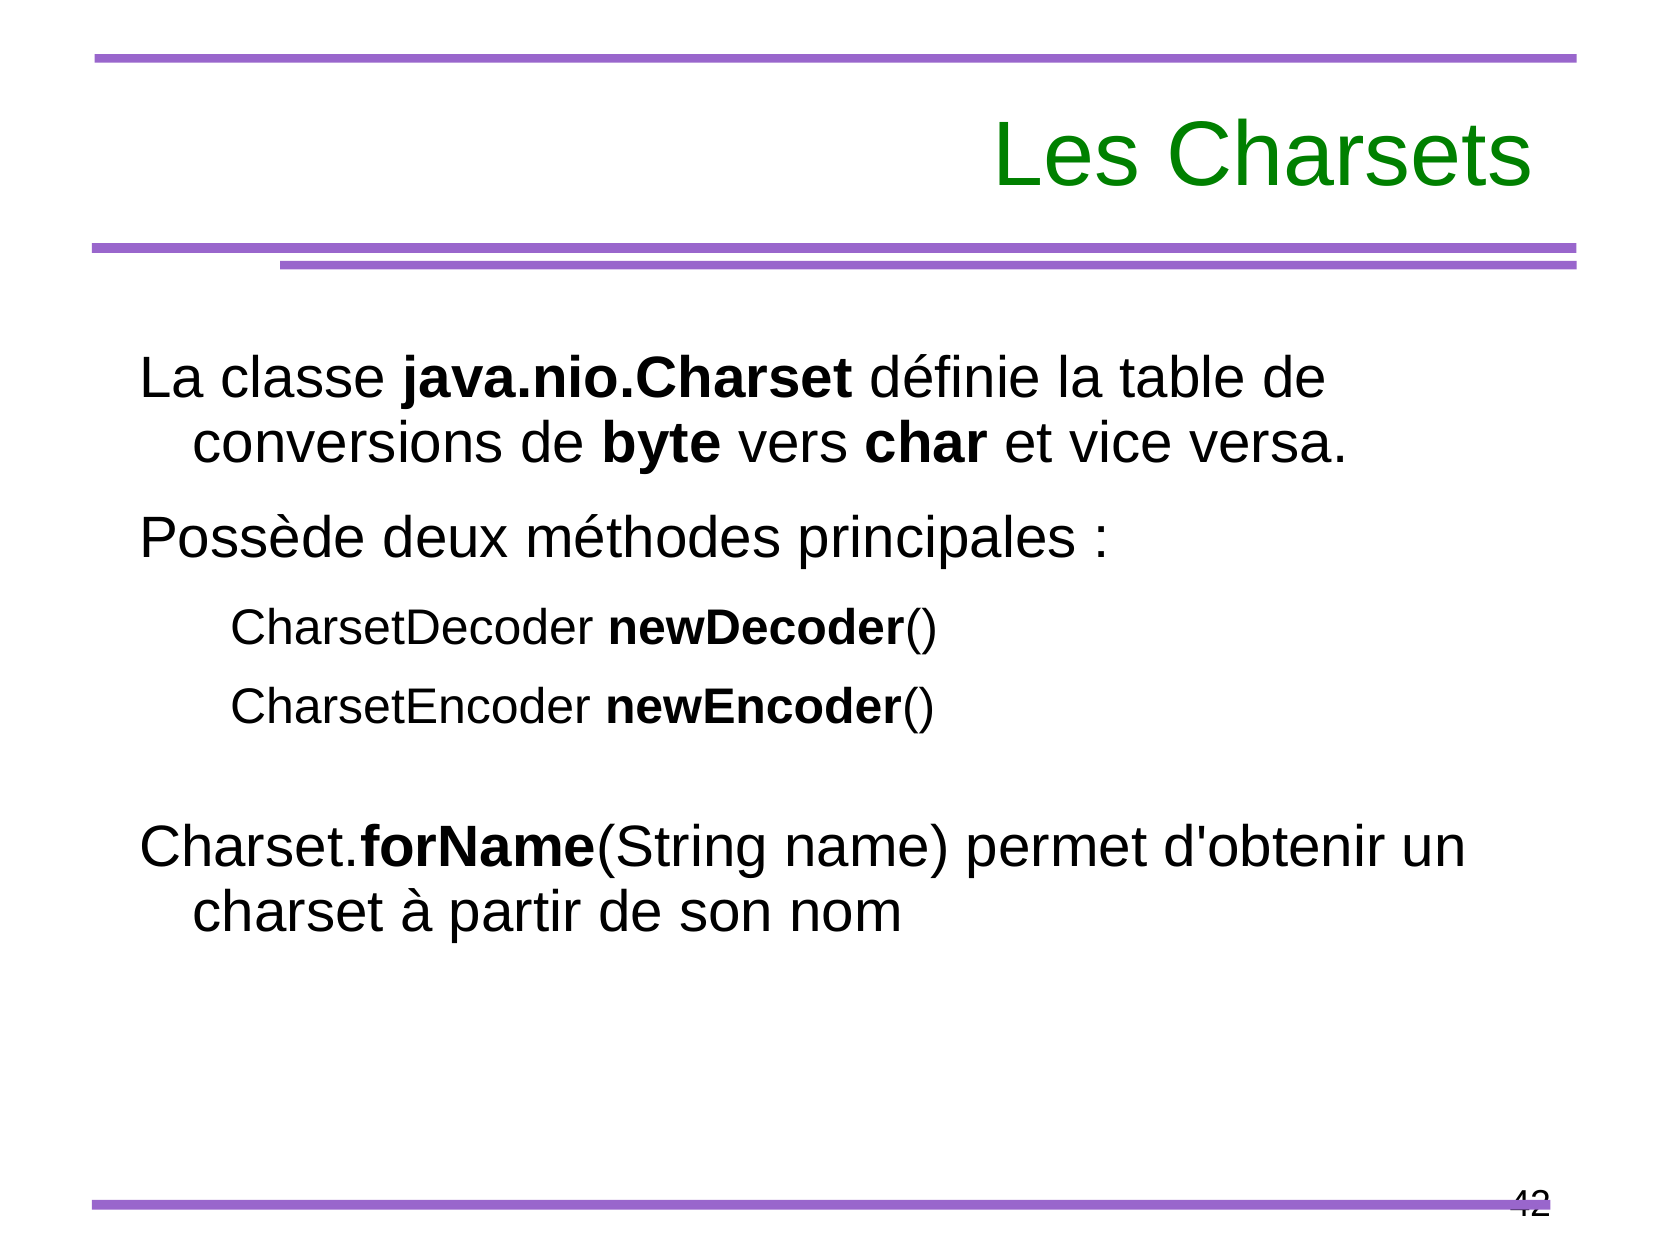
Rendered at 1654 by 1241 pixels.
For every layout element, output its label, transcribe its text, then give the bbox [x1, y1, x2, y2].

title Les Charsets [121, 49, 1534, 257]
list La classe java.nio.Charset définie la table de conversions de byte vers char et vice versa. Possède deux méthodes principales : CharsetDecoder newDecoder() CharsetEncoder newEncoder() Charset.forName(String name) permet d'obtenir un charset à partir de son nom [121, 344, 1534, 1127]
